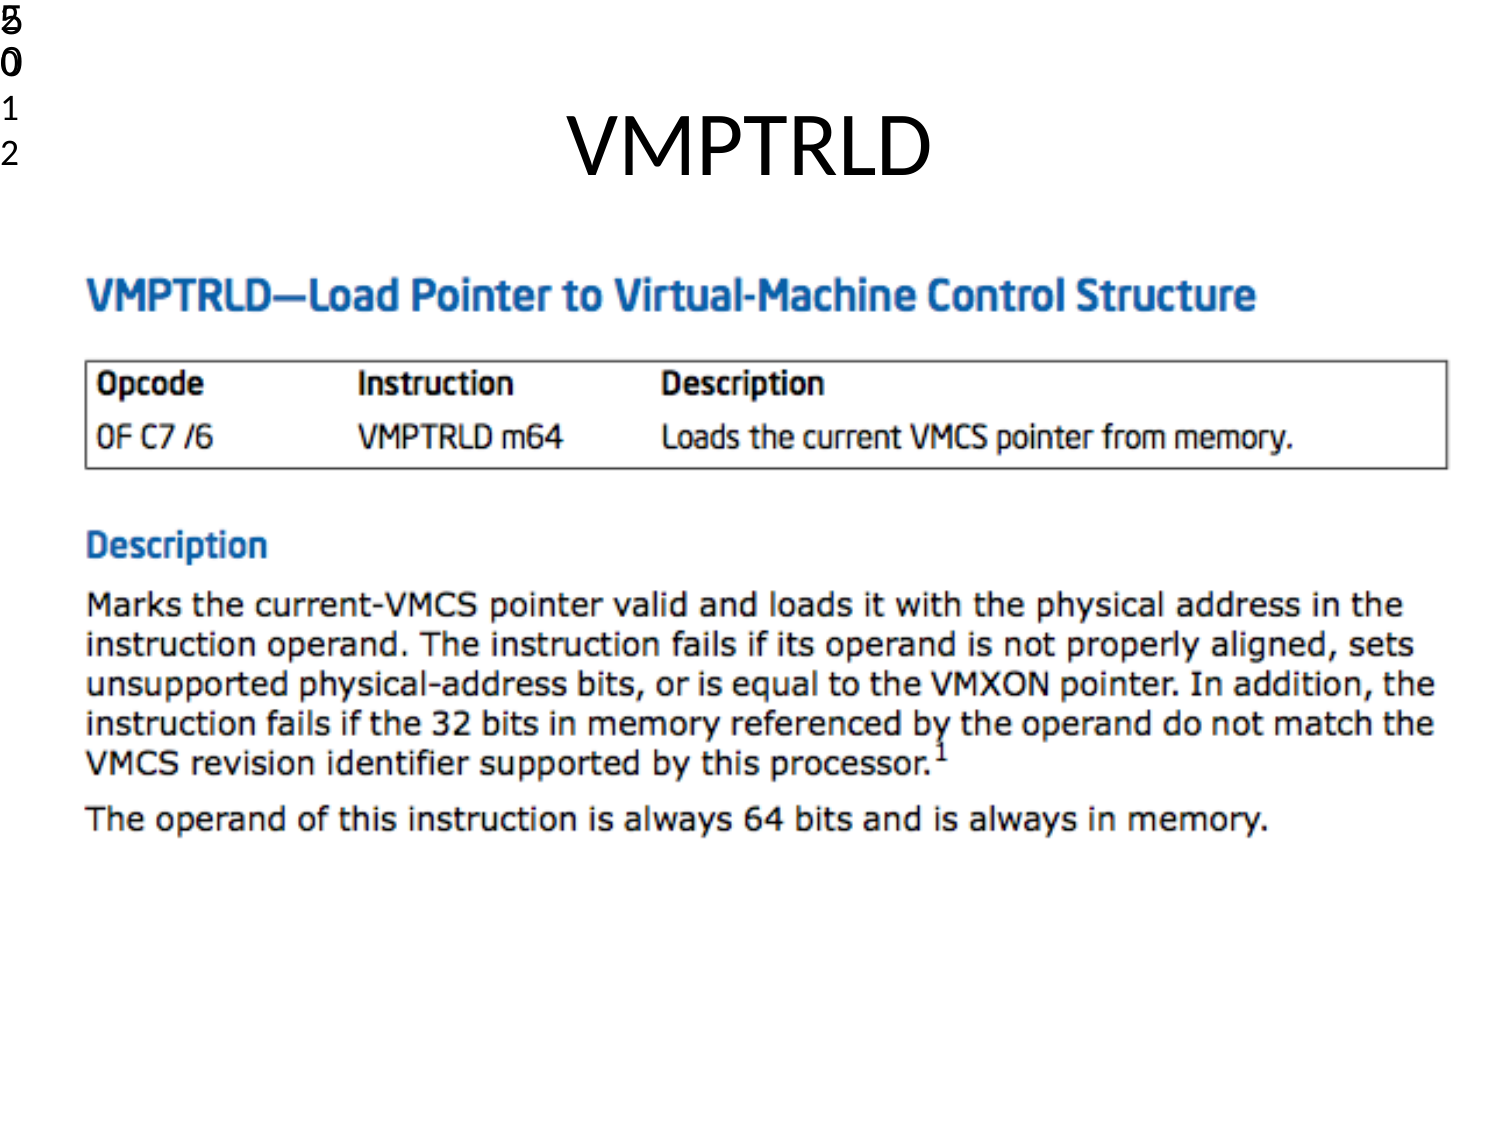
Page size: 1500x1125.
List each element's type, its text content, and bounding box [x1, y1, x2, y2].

title VMPTRLD [75, 45, 1425, 233]
picture [76, 249, 1474, 878]
